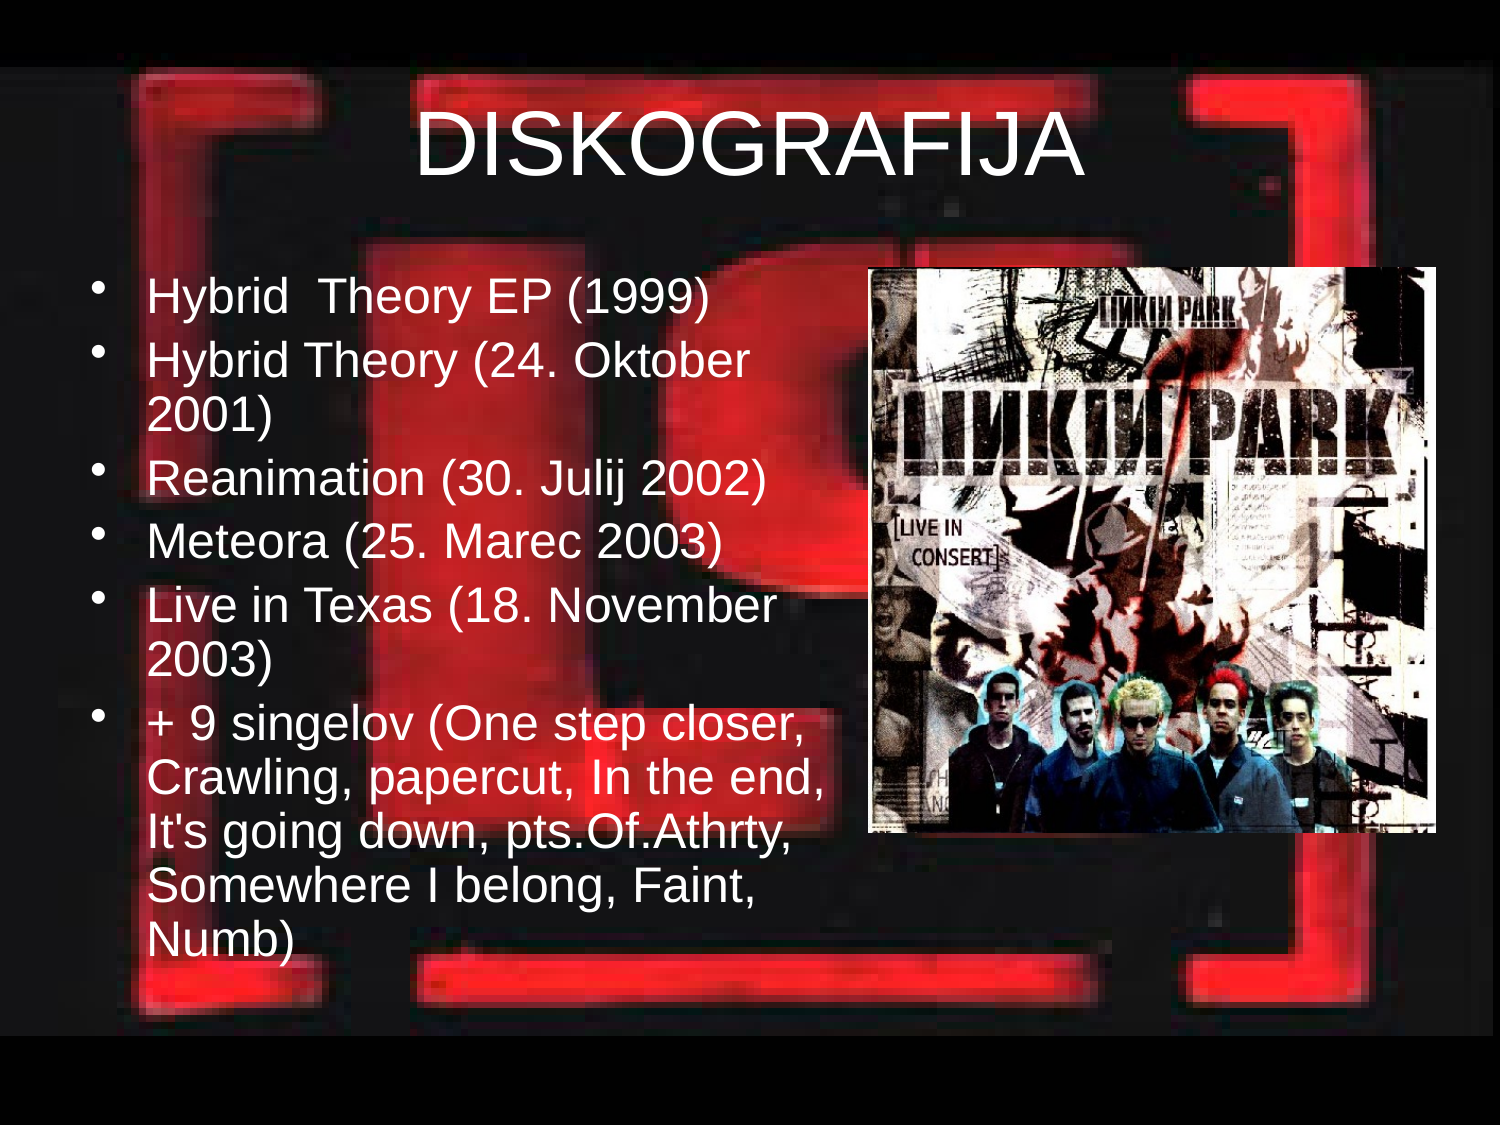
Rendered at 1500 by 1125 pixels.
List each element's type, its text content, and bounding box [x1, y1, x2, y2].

list Hybrid Theory EP (1999) Hybrid Theory (24. Oktober 2001) Reanimation (30. Julij 2002) Meteora (25. Marec 2003) Live in Texas (18. November 2003) + 9 singelov (One step closer, Crawling, papercut, In the end, It's going down, pts.Of.Athrty, Somewhere I belong, Faint, Numb) [75, 262, 857, 1005]
title DISKOGRAFIJA [75, 45, 1425, 233]
picture [0, 0, 1500, 1125]
